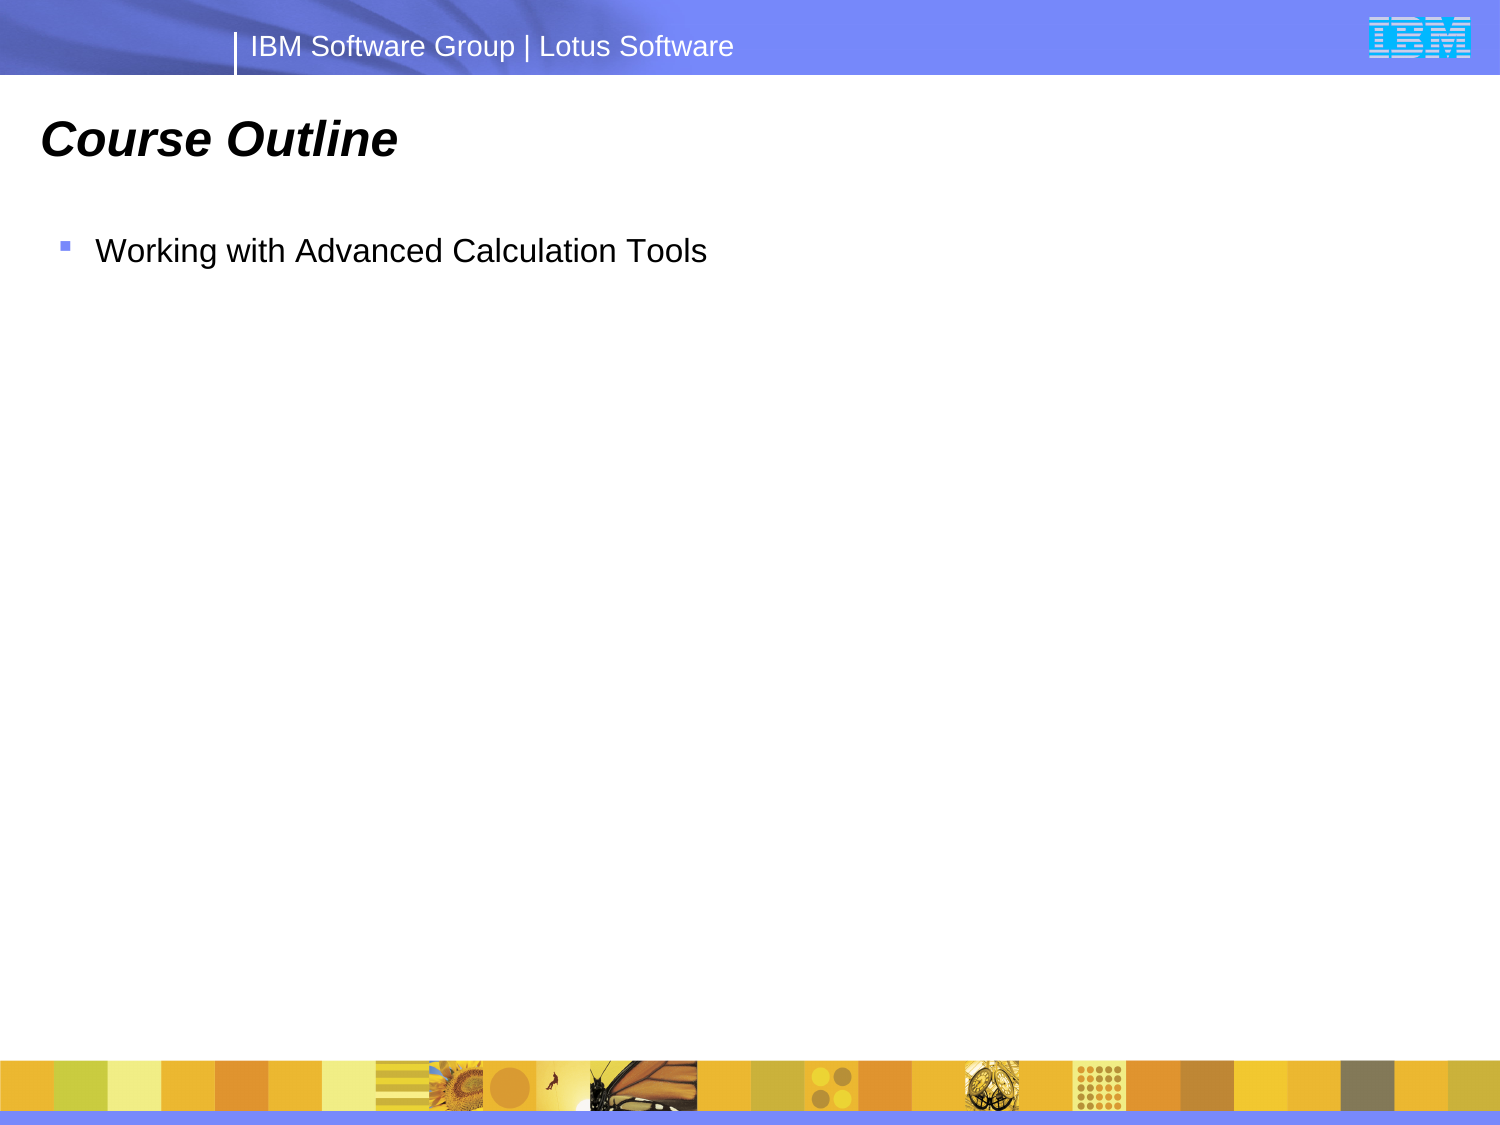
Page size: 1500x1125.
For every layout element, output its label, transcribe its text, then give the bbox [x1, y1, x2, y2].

picture [0, 0, 1500, 75]
picture [0, 1060, 1500, 1111]
list Working with Advanced Calculation Tools [57, 234, 1334, 875]
title Course Outline [25, 106, 1378, 189]
